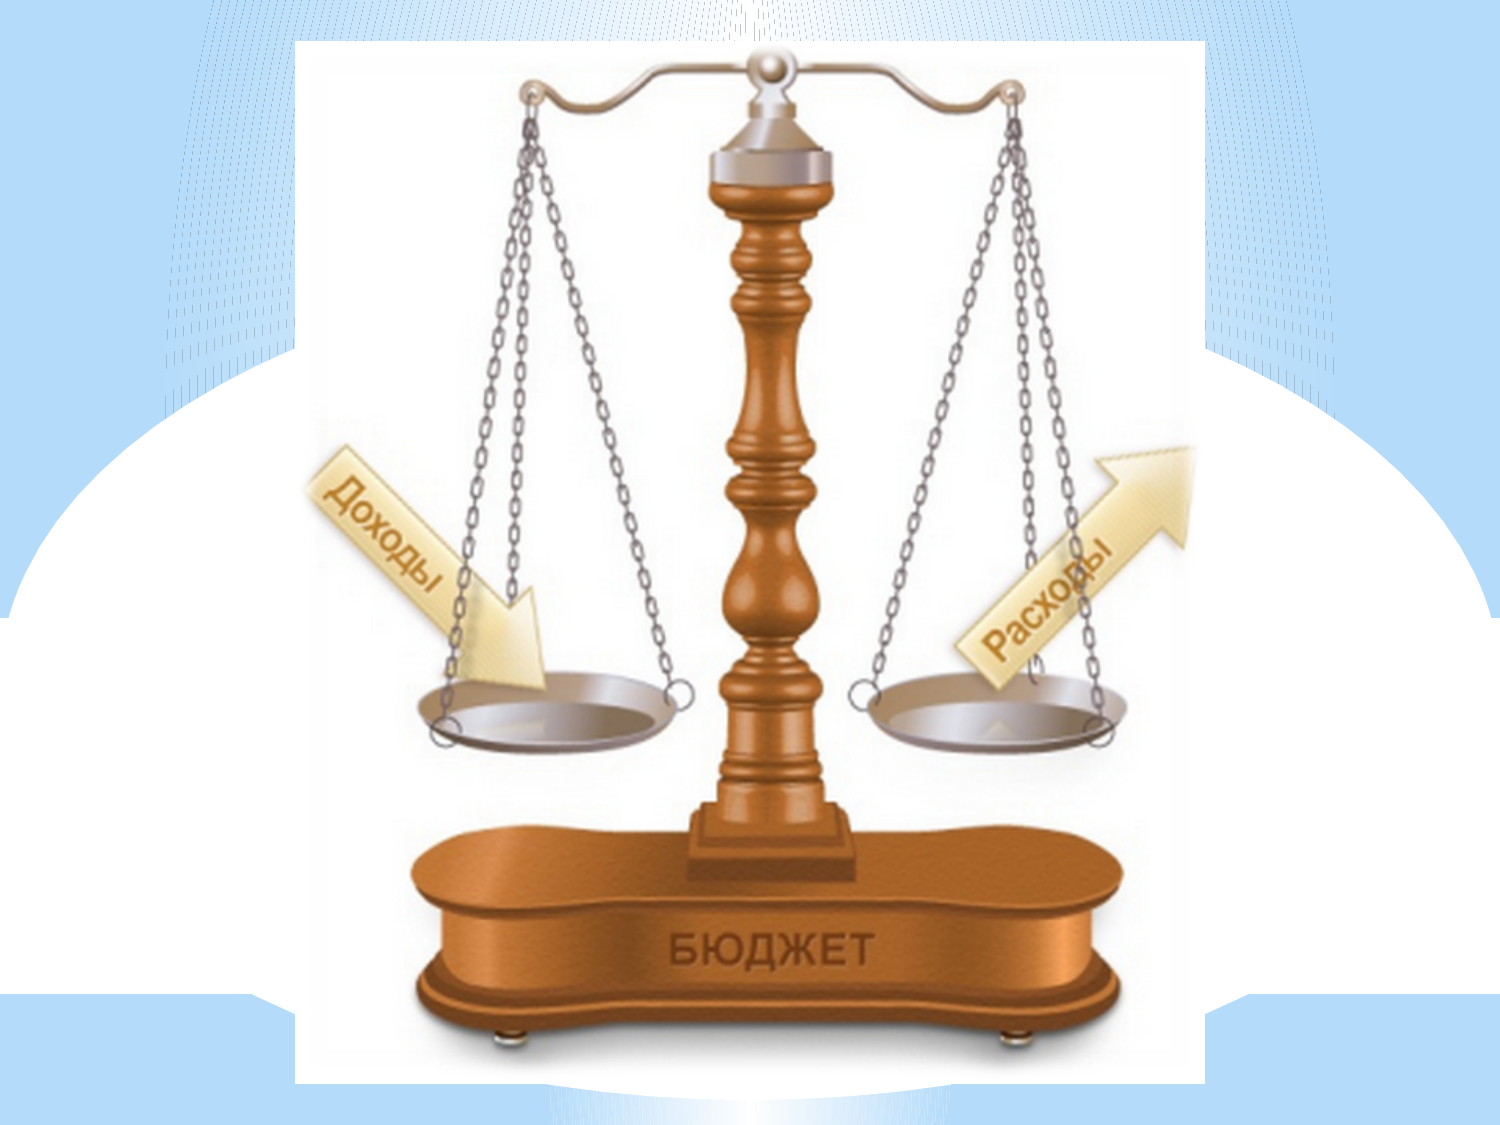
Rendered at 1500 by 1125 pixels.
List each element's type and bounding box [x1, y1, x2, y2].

picture [295, 41, 1205, 1084]
